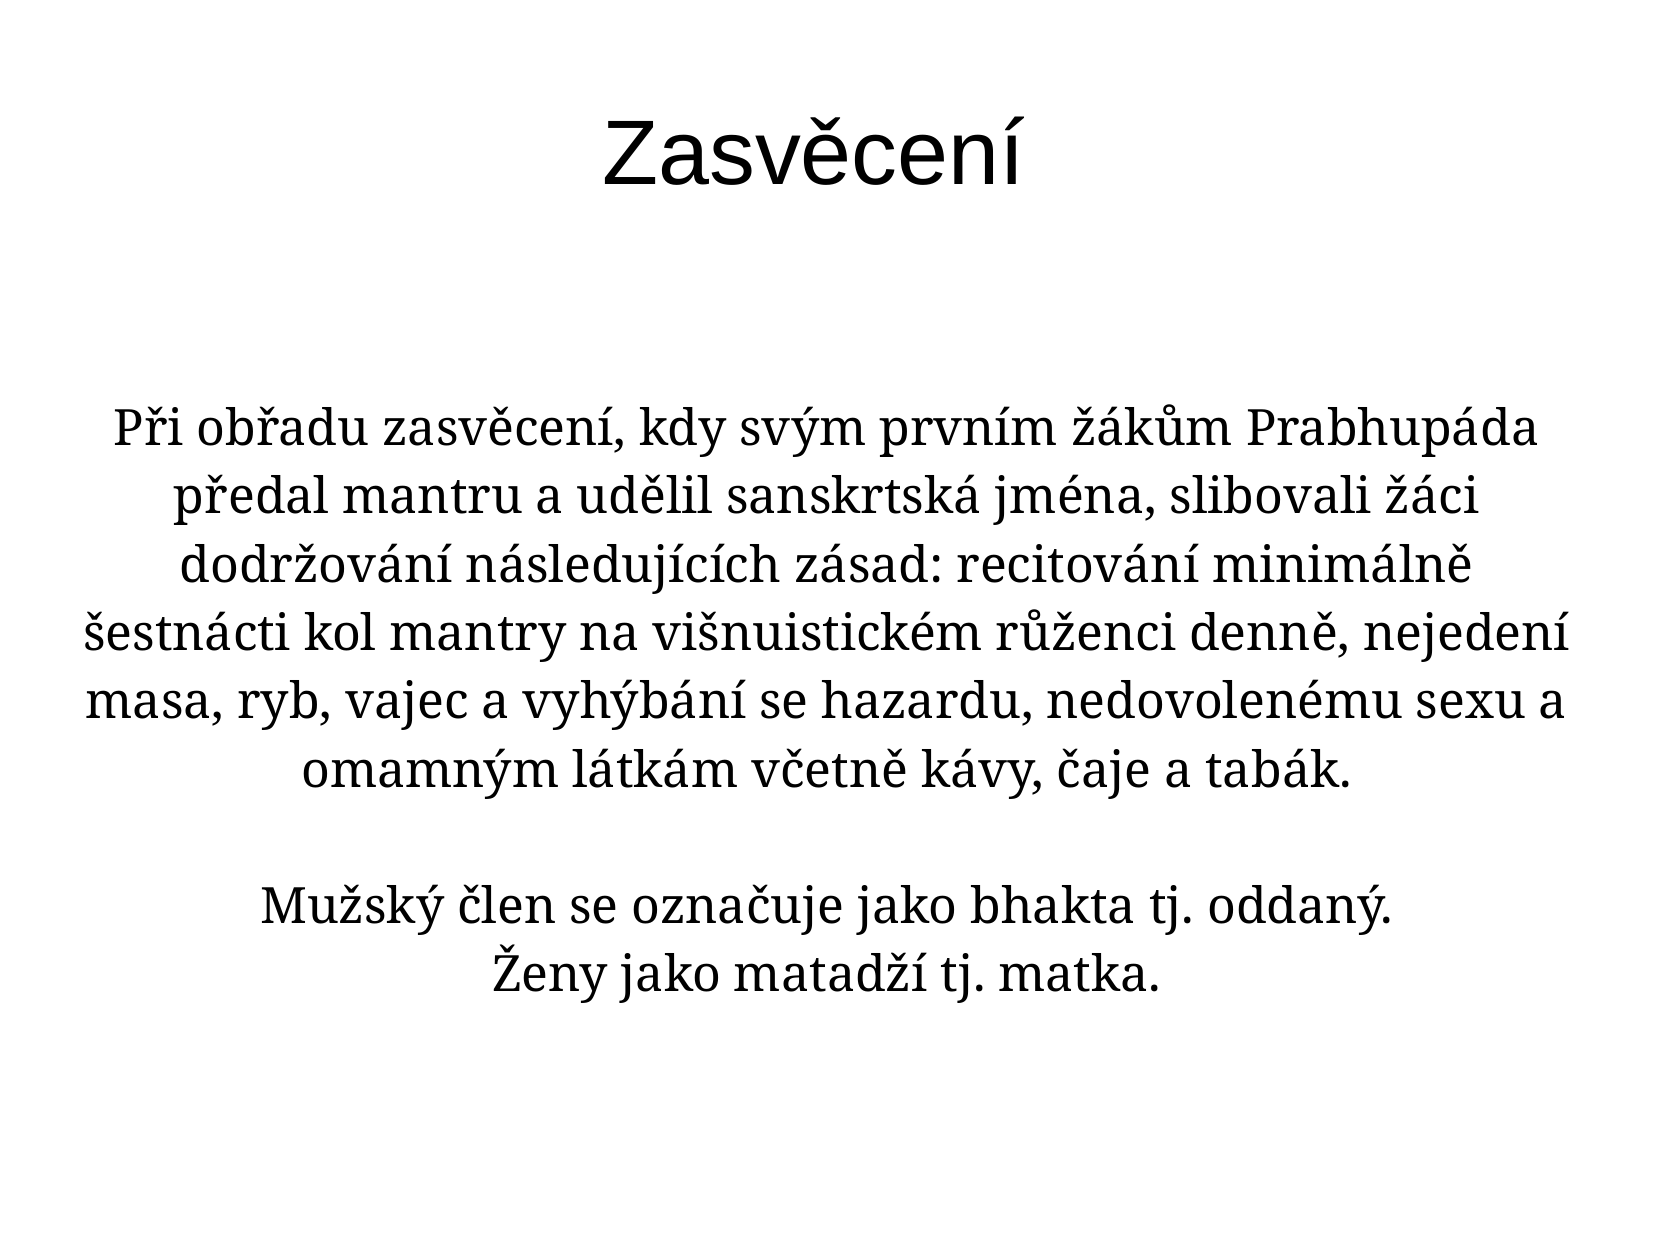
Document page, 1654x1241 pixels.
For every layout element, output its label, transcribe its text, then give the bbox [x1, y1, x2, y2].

subtitle Při obřadu zasvěcení, kdy svým prvním žákům Prabhupáda předal mantru a udělil sanskrtská jména, slibovali žáci dodržování následujících zásad: recitování minimálně šestnácti kol mantry na višnuistickém růženci denně, nejedení masa, ryb, vajec a vyhýbání se hazardu, nedovolenému sexu a omamným látkám včetně kávy, čaje a tabák. Mužský člen se označuje jako bhakta tj. oddaný. Ženy jako matadží tj. matka. [82, 290, 1571, 1109]
title Zasvěcení [82, 49, 1571, 257]
